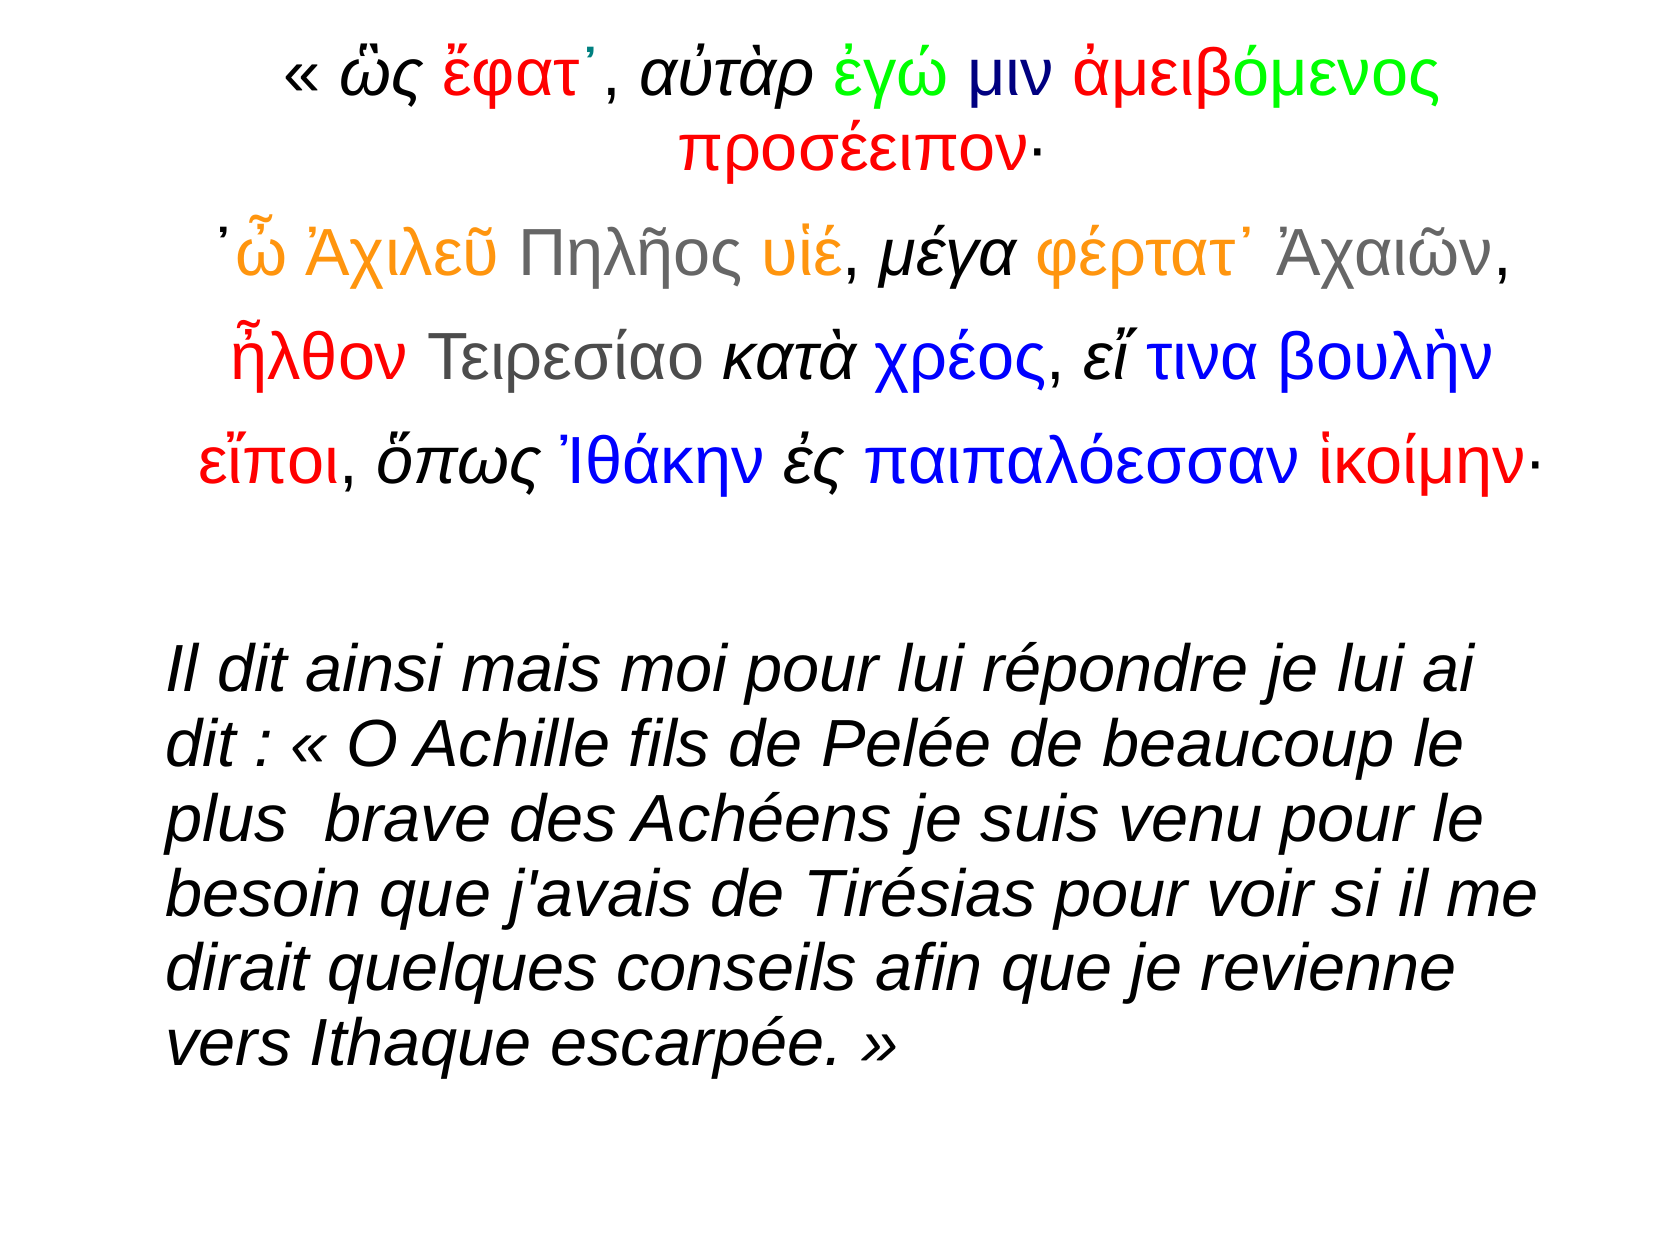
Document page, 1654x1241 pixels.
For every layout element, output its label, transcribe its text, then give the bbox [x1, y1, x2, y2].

list « ὣς ἔφατ᾽, αὐτὰρ ἐγώ μιν ἀμειβόμενος προσέειπον· ᾽ὦ Ἀχιλεῦ Πηλῆος υἱέ, μέγα φέρτατ᾽ Ἀχαιῶν, ἦλθον Τειρεσίαο κατὰ χρέος, εἴ τινα βουλὴν εἴποι, ὅπως Ἰθάκην ἐς παιπαλόεσσαν ἱκοίμην· Il dit ainsi mais moi pour lui répondre je lui ai dit : « O Achille fils de Pelée de beaucoup le plus brave des Achéens je suis venu pour le besoin que j'avais de Tirésias pour voir si il me dirait quelques conseils afin que je revienne vers Ithaque escarpée. » [94, 35, 1560, 1074]
